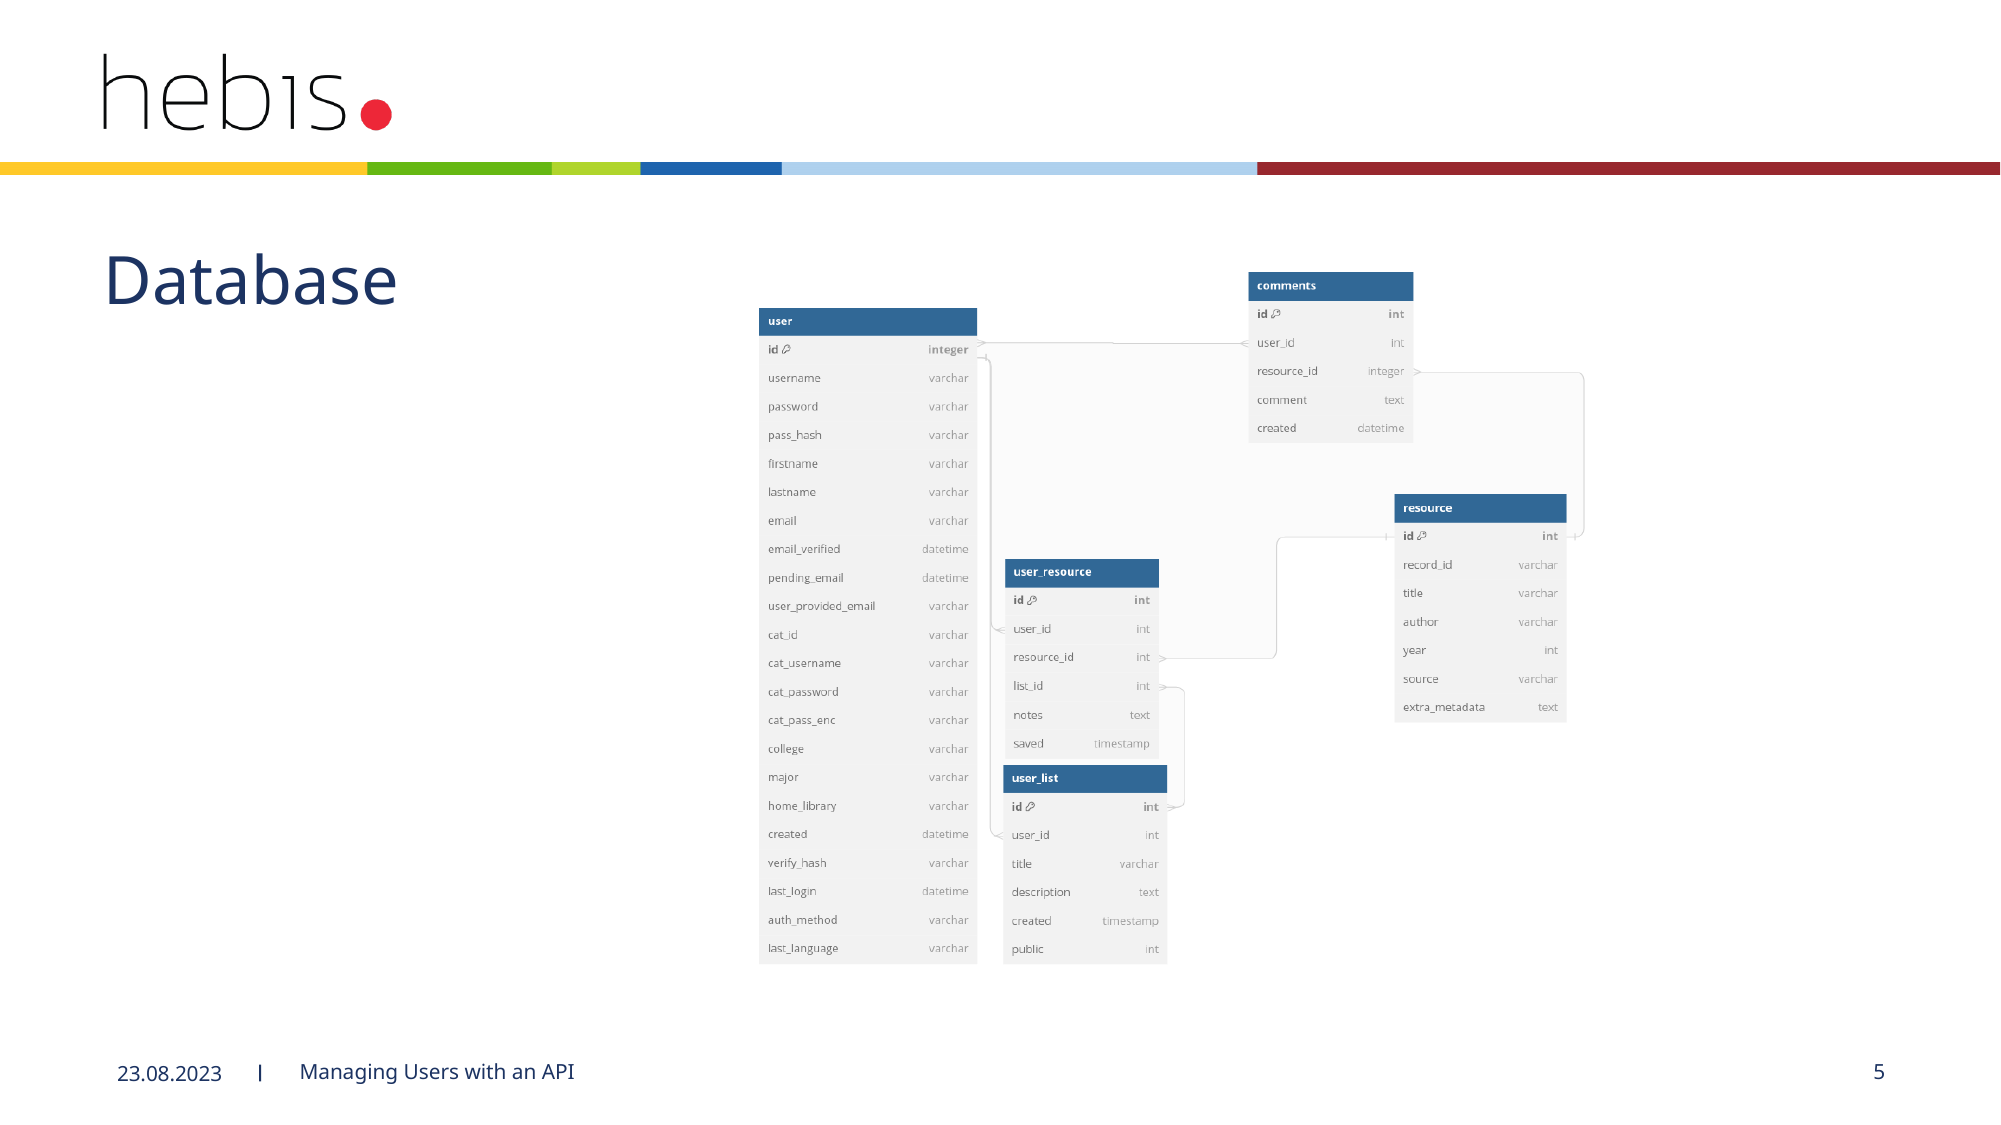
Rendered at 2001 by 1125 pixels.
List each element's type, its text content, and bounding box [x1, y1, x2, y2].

picture [0, 0, 2001, 248]
slide_number 23.08.2023 [102, 1042, 271, 1103]
list Database [97, 242, 707, 313]
picture [707, 220, 1637, 1015]
